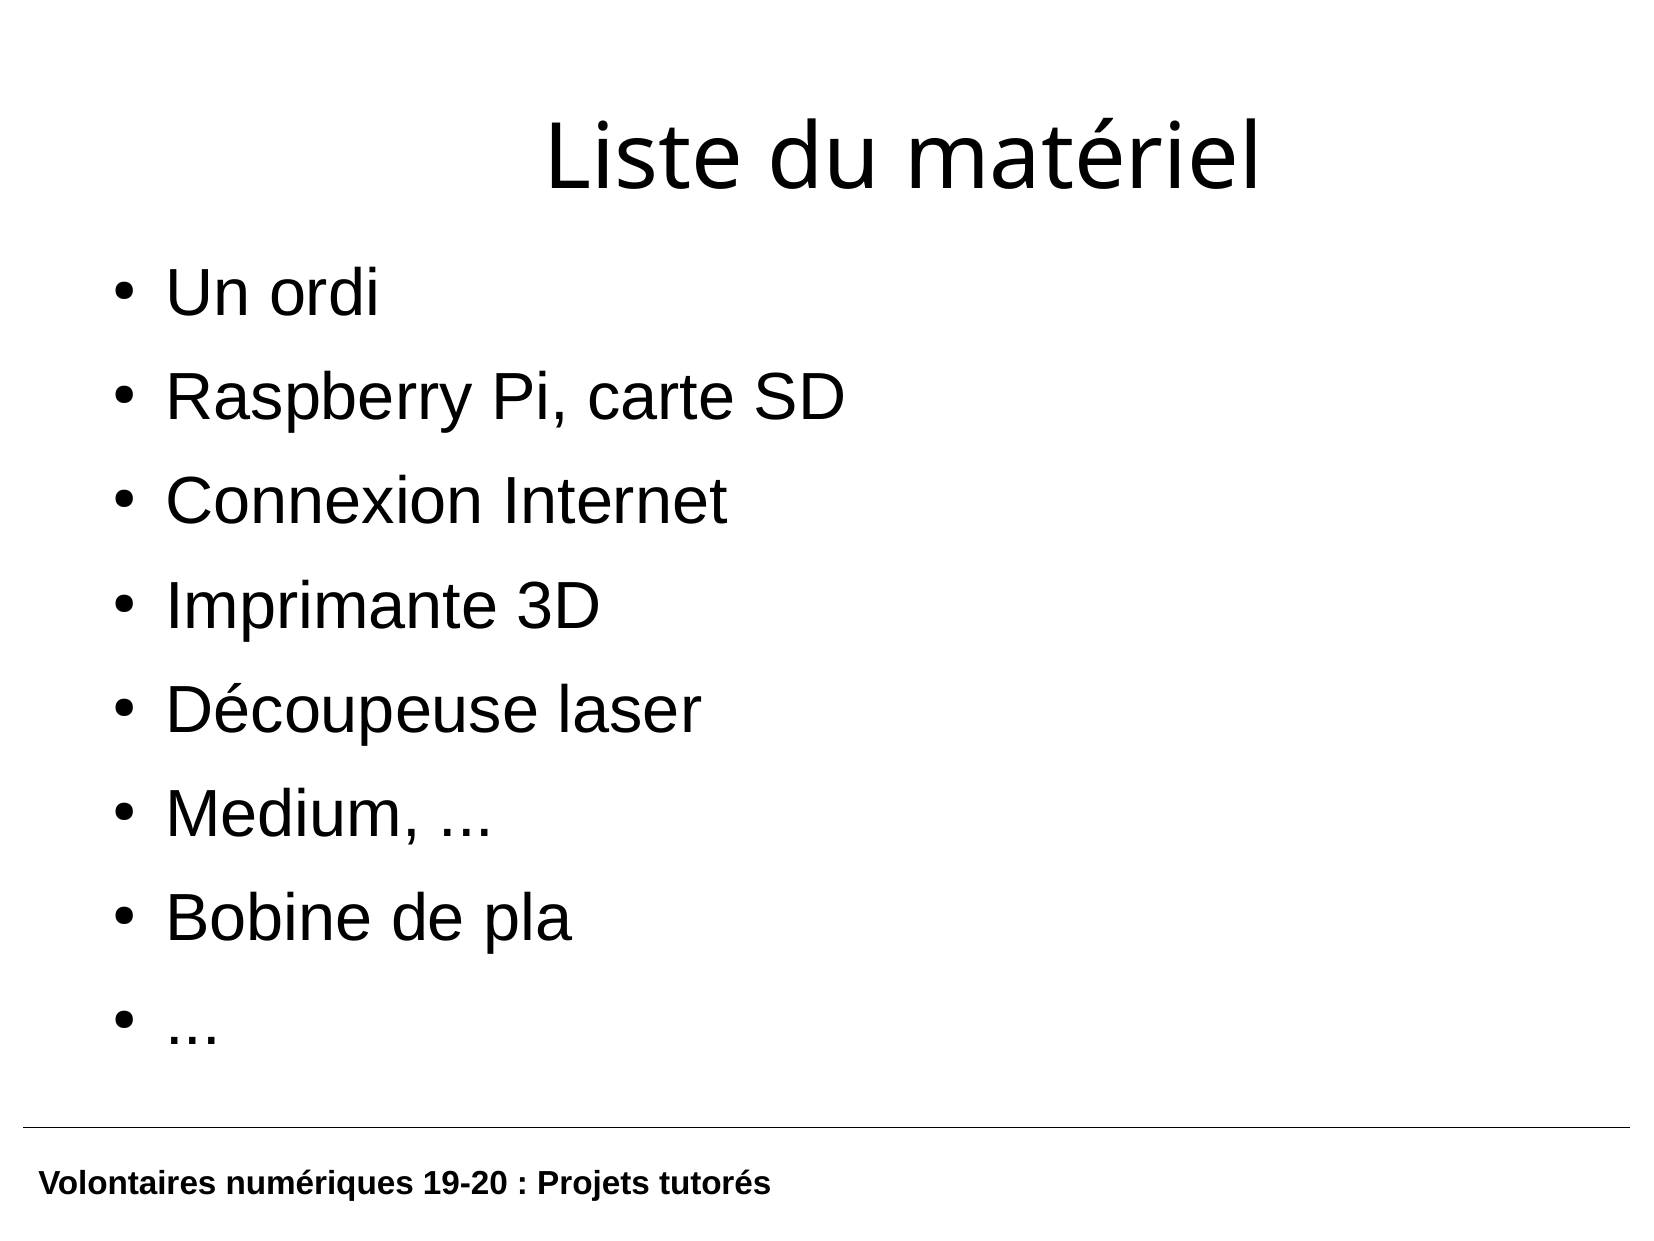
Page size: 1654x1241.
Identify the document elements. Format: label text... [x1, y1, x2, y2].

title Liste du matériel [236, 49, 1571, 254]
text_box Volontaires numériques 19-20 : Projets tutorés [23, 1157, 945, 1210]
list Un ordi Raspberry Pi, carte SD Connexion Internet Imprimante 3D Découpeuse laser Medium, ... Bobine de pla ... [94, 254, 1583, 1074]
